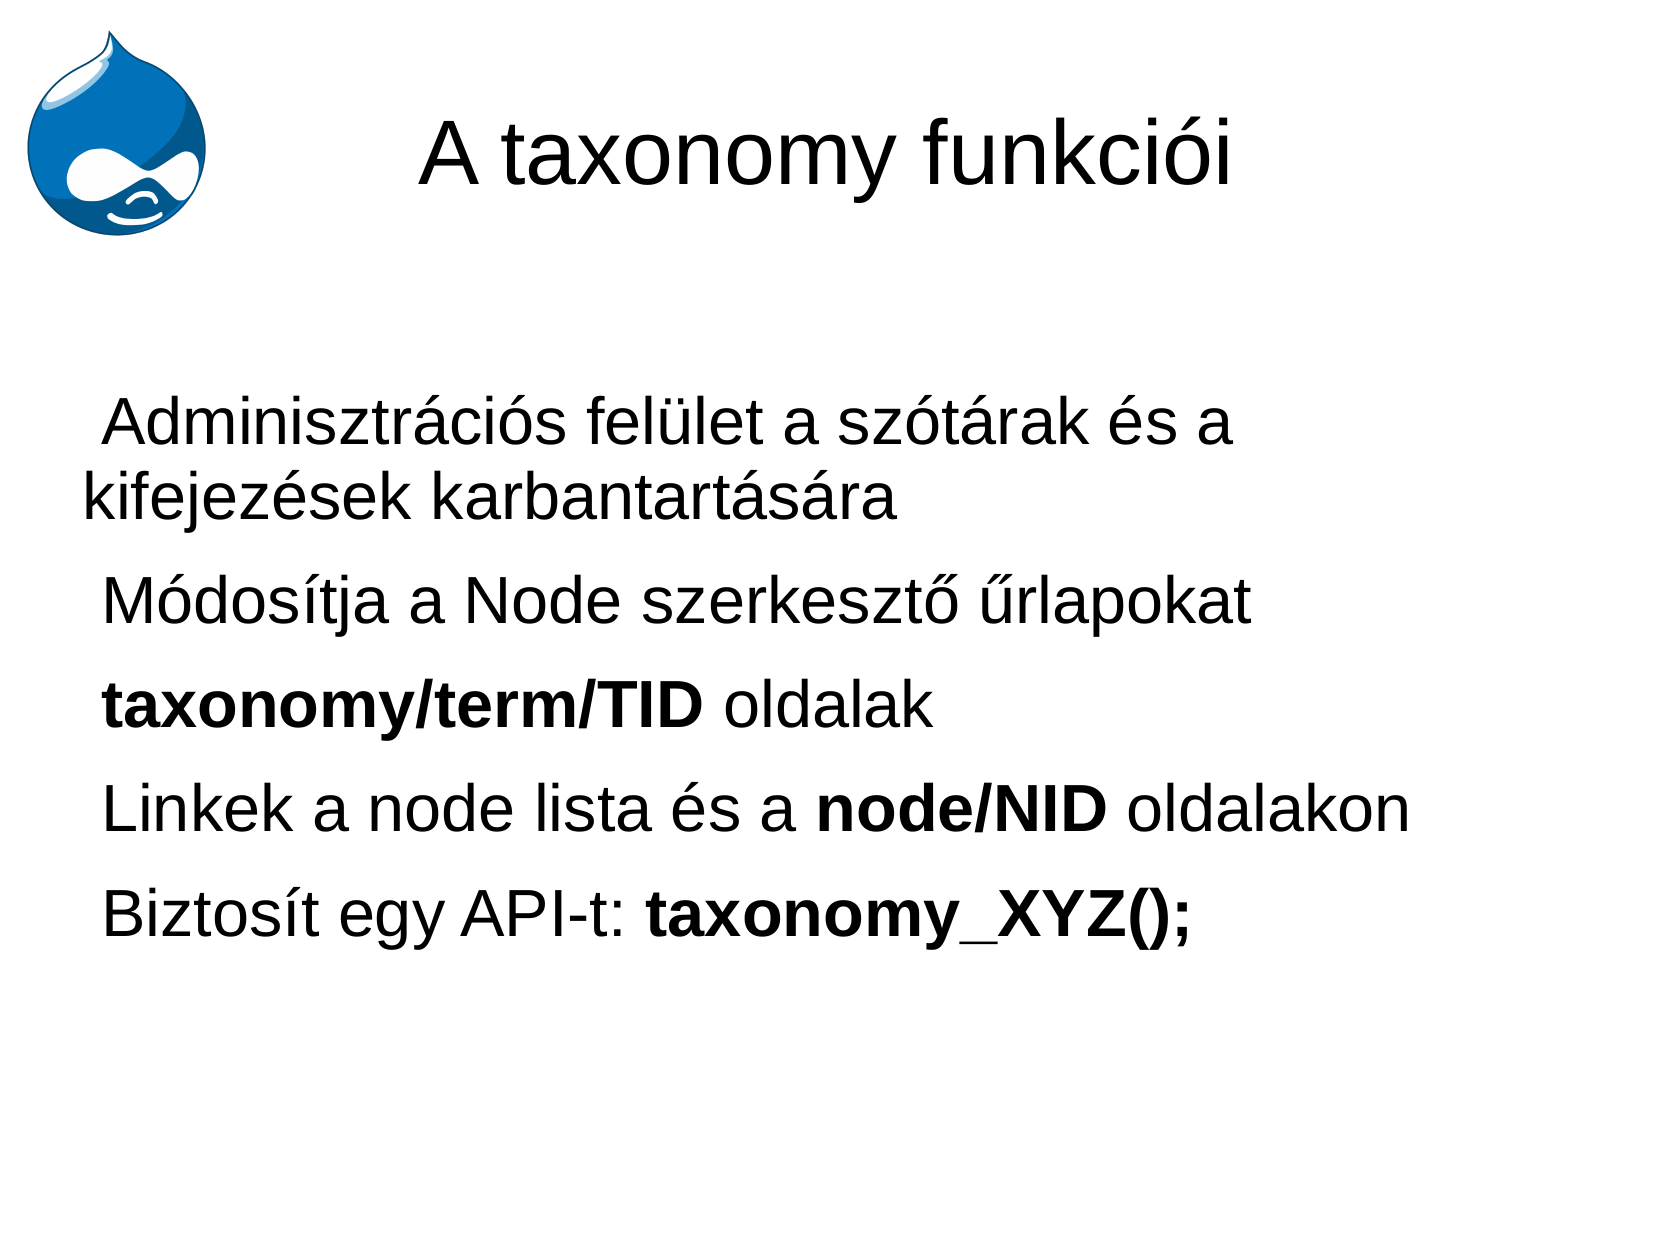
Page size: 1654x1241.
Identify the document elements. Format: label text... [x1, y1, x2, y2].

list Adminisztrációs felület a szótárak és a kifejezések karbantartására Módosítja a Node szerkesztő űrlapokat taxonomy/term/TID oldalak Linkek a node lista és a node/NID oldalakon Biztosít egy API-t: taxonomy_XYZ(); [82, 383, 1571, 1109]
picture [26, 29, 207, 237]
title A taxonomy funkciói [82, 49, 1571, 257]
